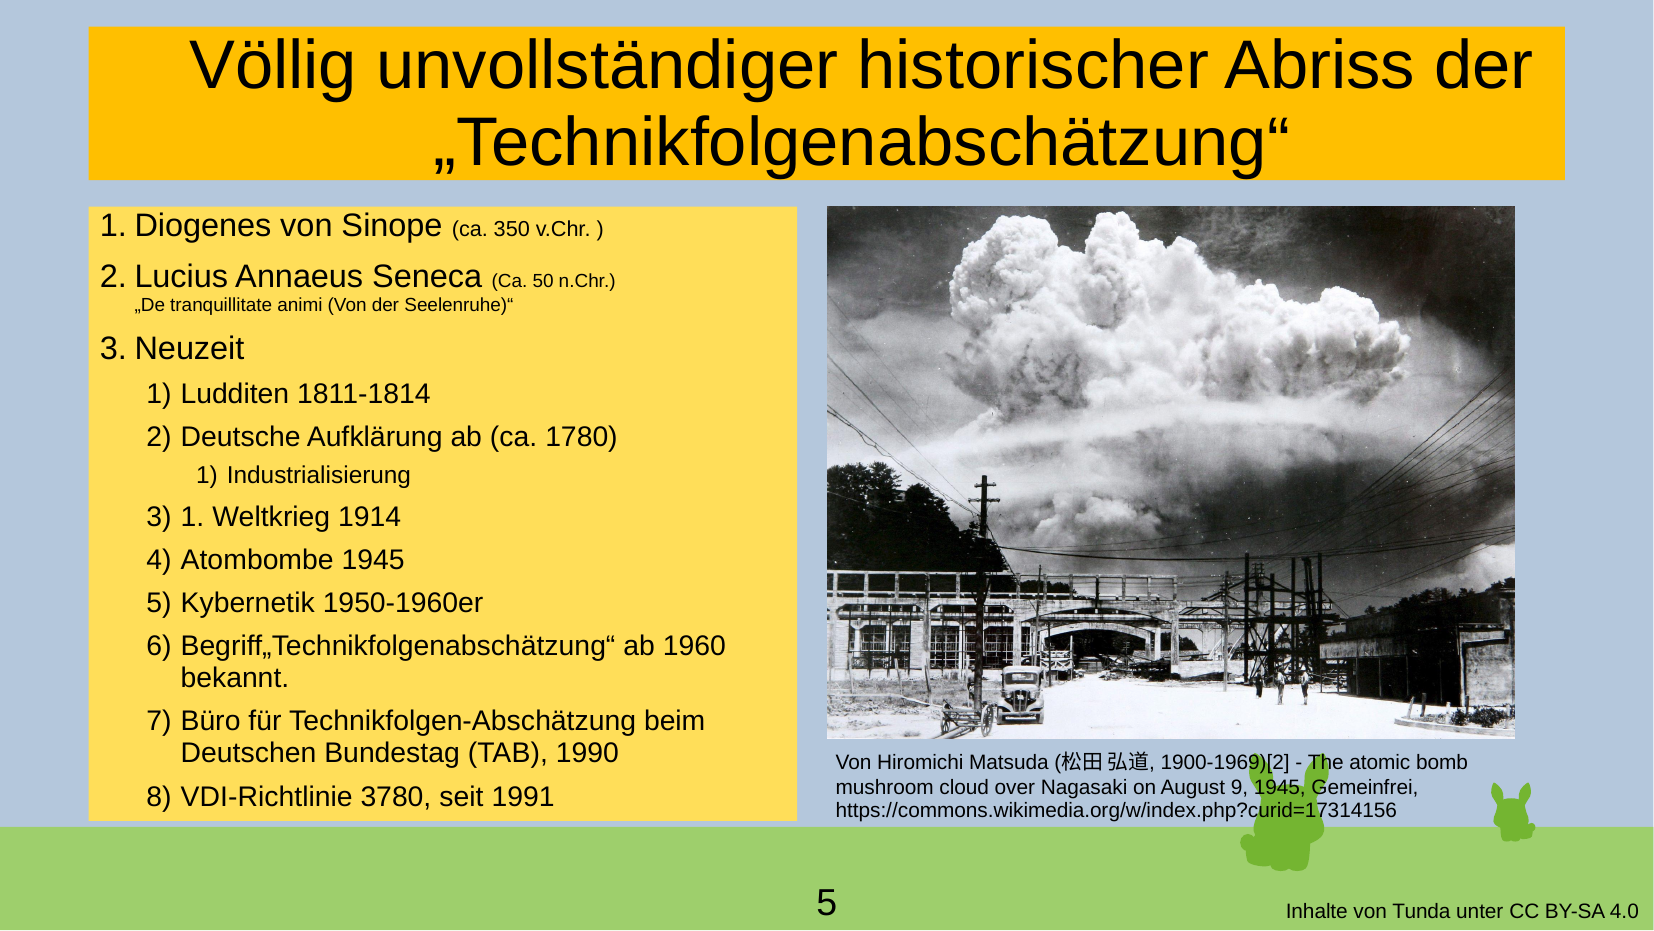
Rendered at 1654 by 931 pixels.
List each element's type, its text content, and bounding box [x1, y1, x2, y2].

text_box Von Hiromichi Matsuda (松田 弘道, 1900-1969)[2] - The atomic bomb mushroom cloud over Nagasaki on August 9, 1945, Gemeinfrei, https://commons.wikimedia.org/w/index.php?curid=17314156 [820, 738, 1560, 833]
picture [827, 206, 1515, 738]
text_box Inhalte von Tunda unter CC BY-SA 4.0 [944, 856, 1654, 931]
list Diogenes von Sinope (ca. 350 v.Chr. ) Lucius Annaeus Seneca (Ca. 50 n.Chr.) „De tranquillitate animi (Von der Seelenruhe)“ Neuzeit Ludditen 1811-1814 Deutsche Aufklärung ab (ca. 1780) Industrialisierung 1. Weltkrieg 1914 Atombombe 1945 Kybernetik 1950-1960er Begriff„Technikfolgenabschätzung“ ab 1960 bekannt. Büro für Technikfolgen-Abschätzung beim Deutschen Bundestag (TAB), 1990 VDI-Richtlinie 3780, seit 1991 [88, 206, 798, 821]
text_box <Foliennummer> [748, 874, 906, 931]
title Völlig unvollständiger historischer Abriss der „Technikfolgenabschätzung“ [88, 26, 1565, 181]
